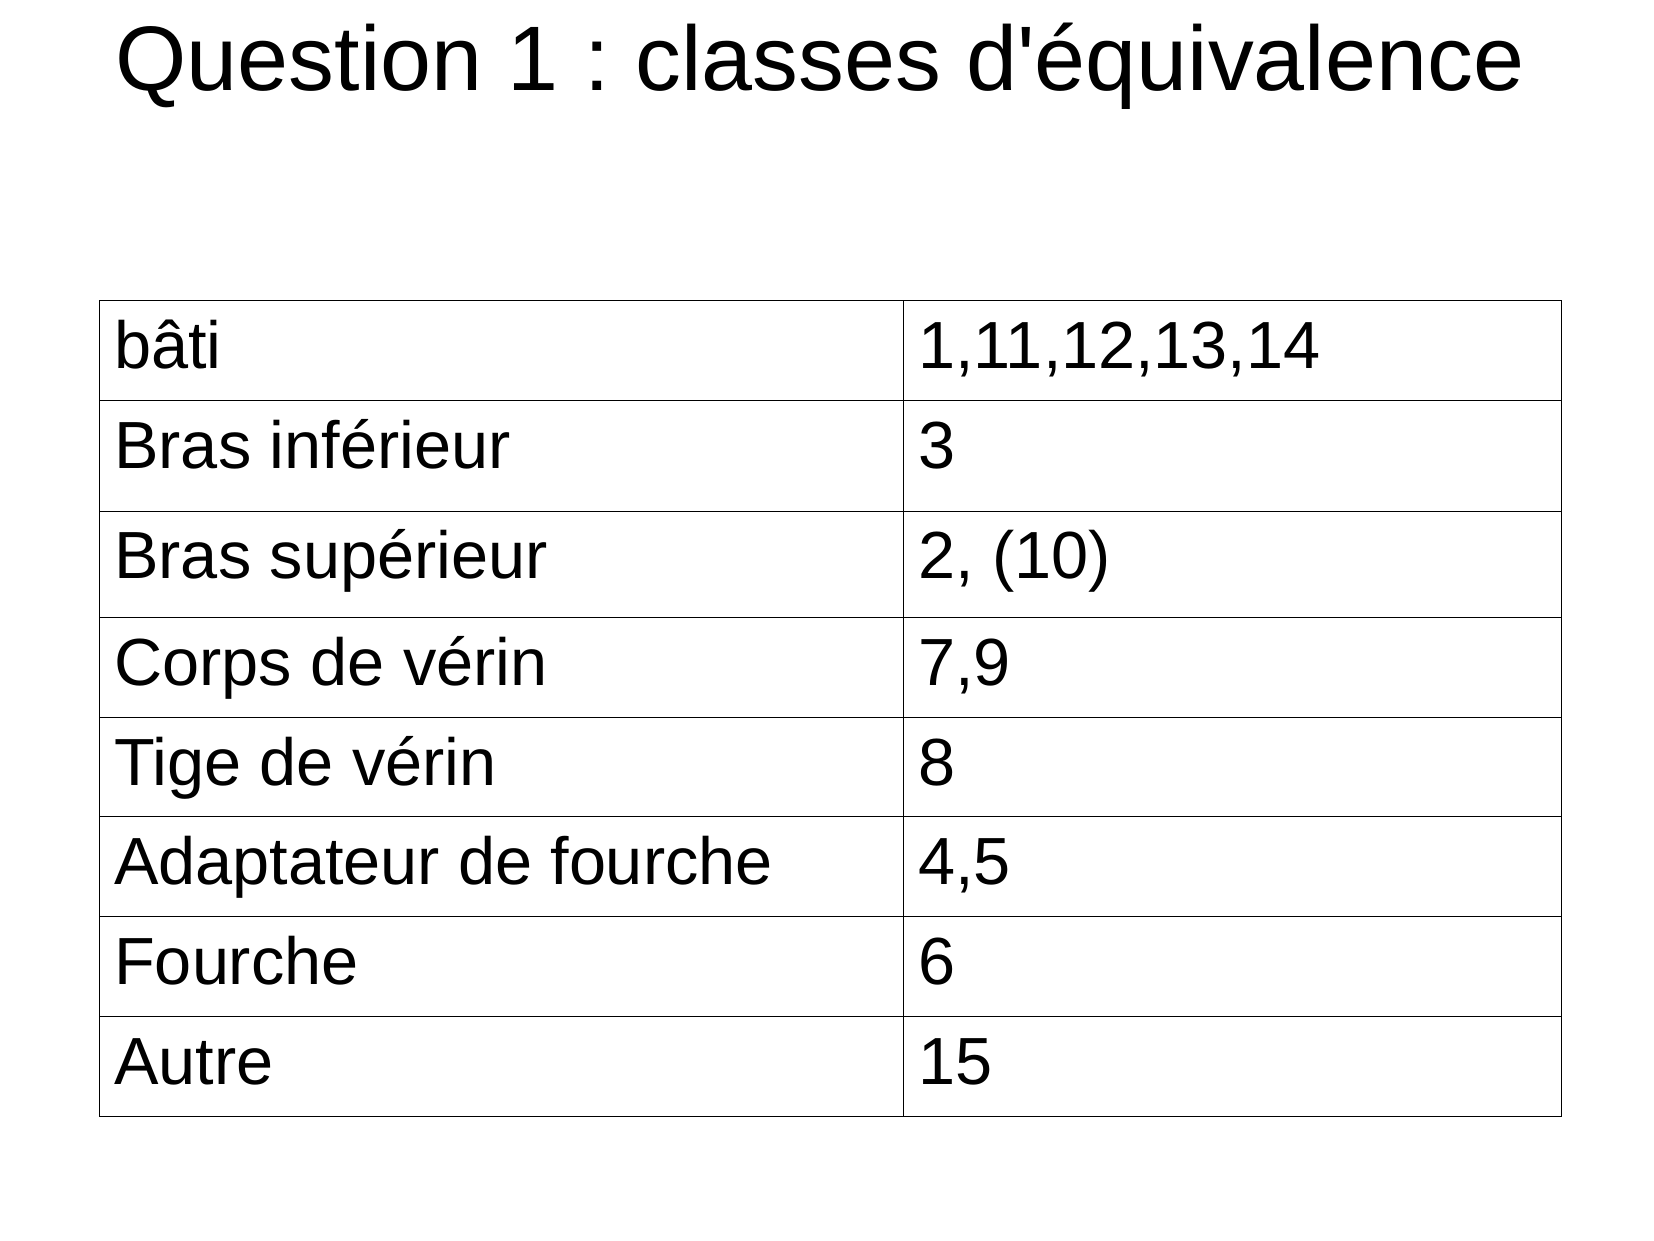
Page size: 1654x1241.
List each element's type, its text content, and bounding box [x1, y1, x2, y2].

table_cell Autre [100, 1017, 903, 1116]
title Question 1 : classes d'équivalence [76, 0, 1566, 119]
table_cell 4,5 [904, 817, 1561, 916]
table_cell Tige de vérin [100, 718, 903, 816]
table_cell 2, (10) [904, 512, 1561, 617]
table_cell 15 [904, 1017, 1561, 1116]
table_cell Bras inférieur [100, 401, 903, 511]
table_header 1,11,12,13,14 [904, 301, 1561, 400]
table_cell Bras supérieur [100, 512, 903, 617]
table_cell Adaptateur de fourche [100, 817, 903, 916]
table_cell 7,9 [904, 618, 1561, 717]
table_cell Fourche [100, 917, 903, 1016]
table_cell 8 [904, 718, 1561, 816]
table_header bâti [100, 301, 903, 400]
table_cell 3 [904, 401, 1561, 511]
table_cell Corps de vérin [100, 618, 903, 717]
table_cell 6 [904, 917, 1561, 1016]
